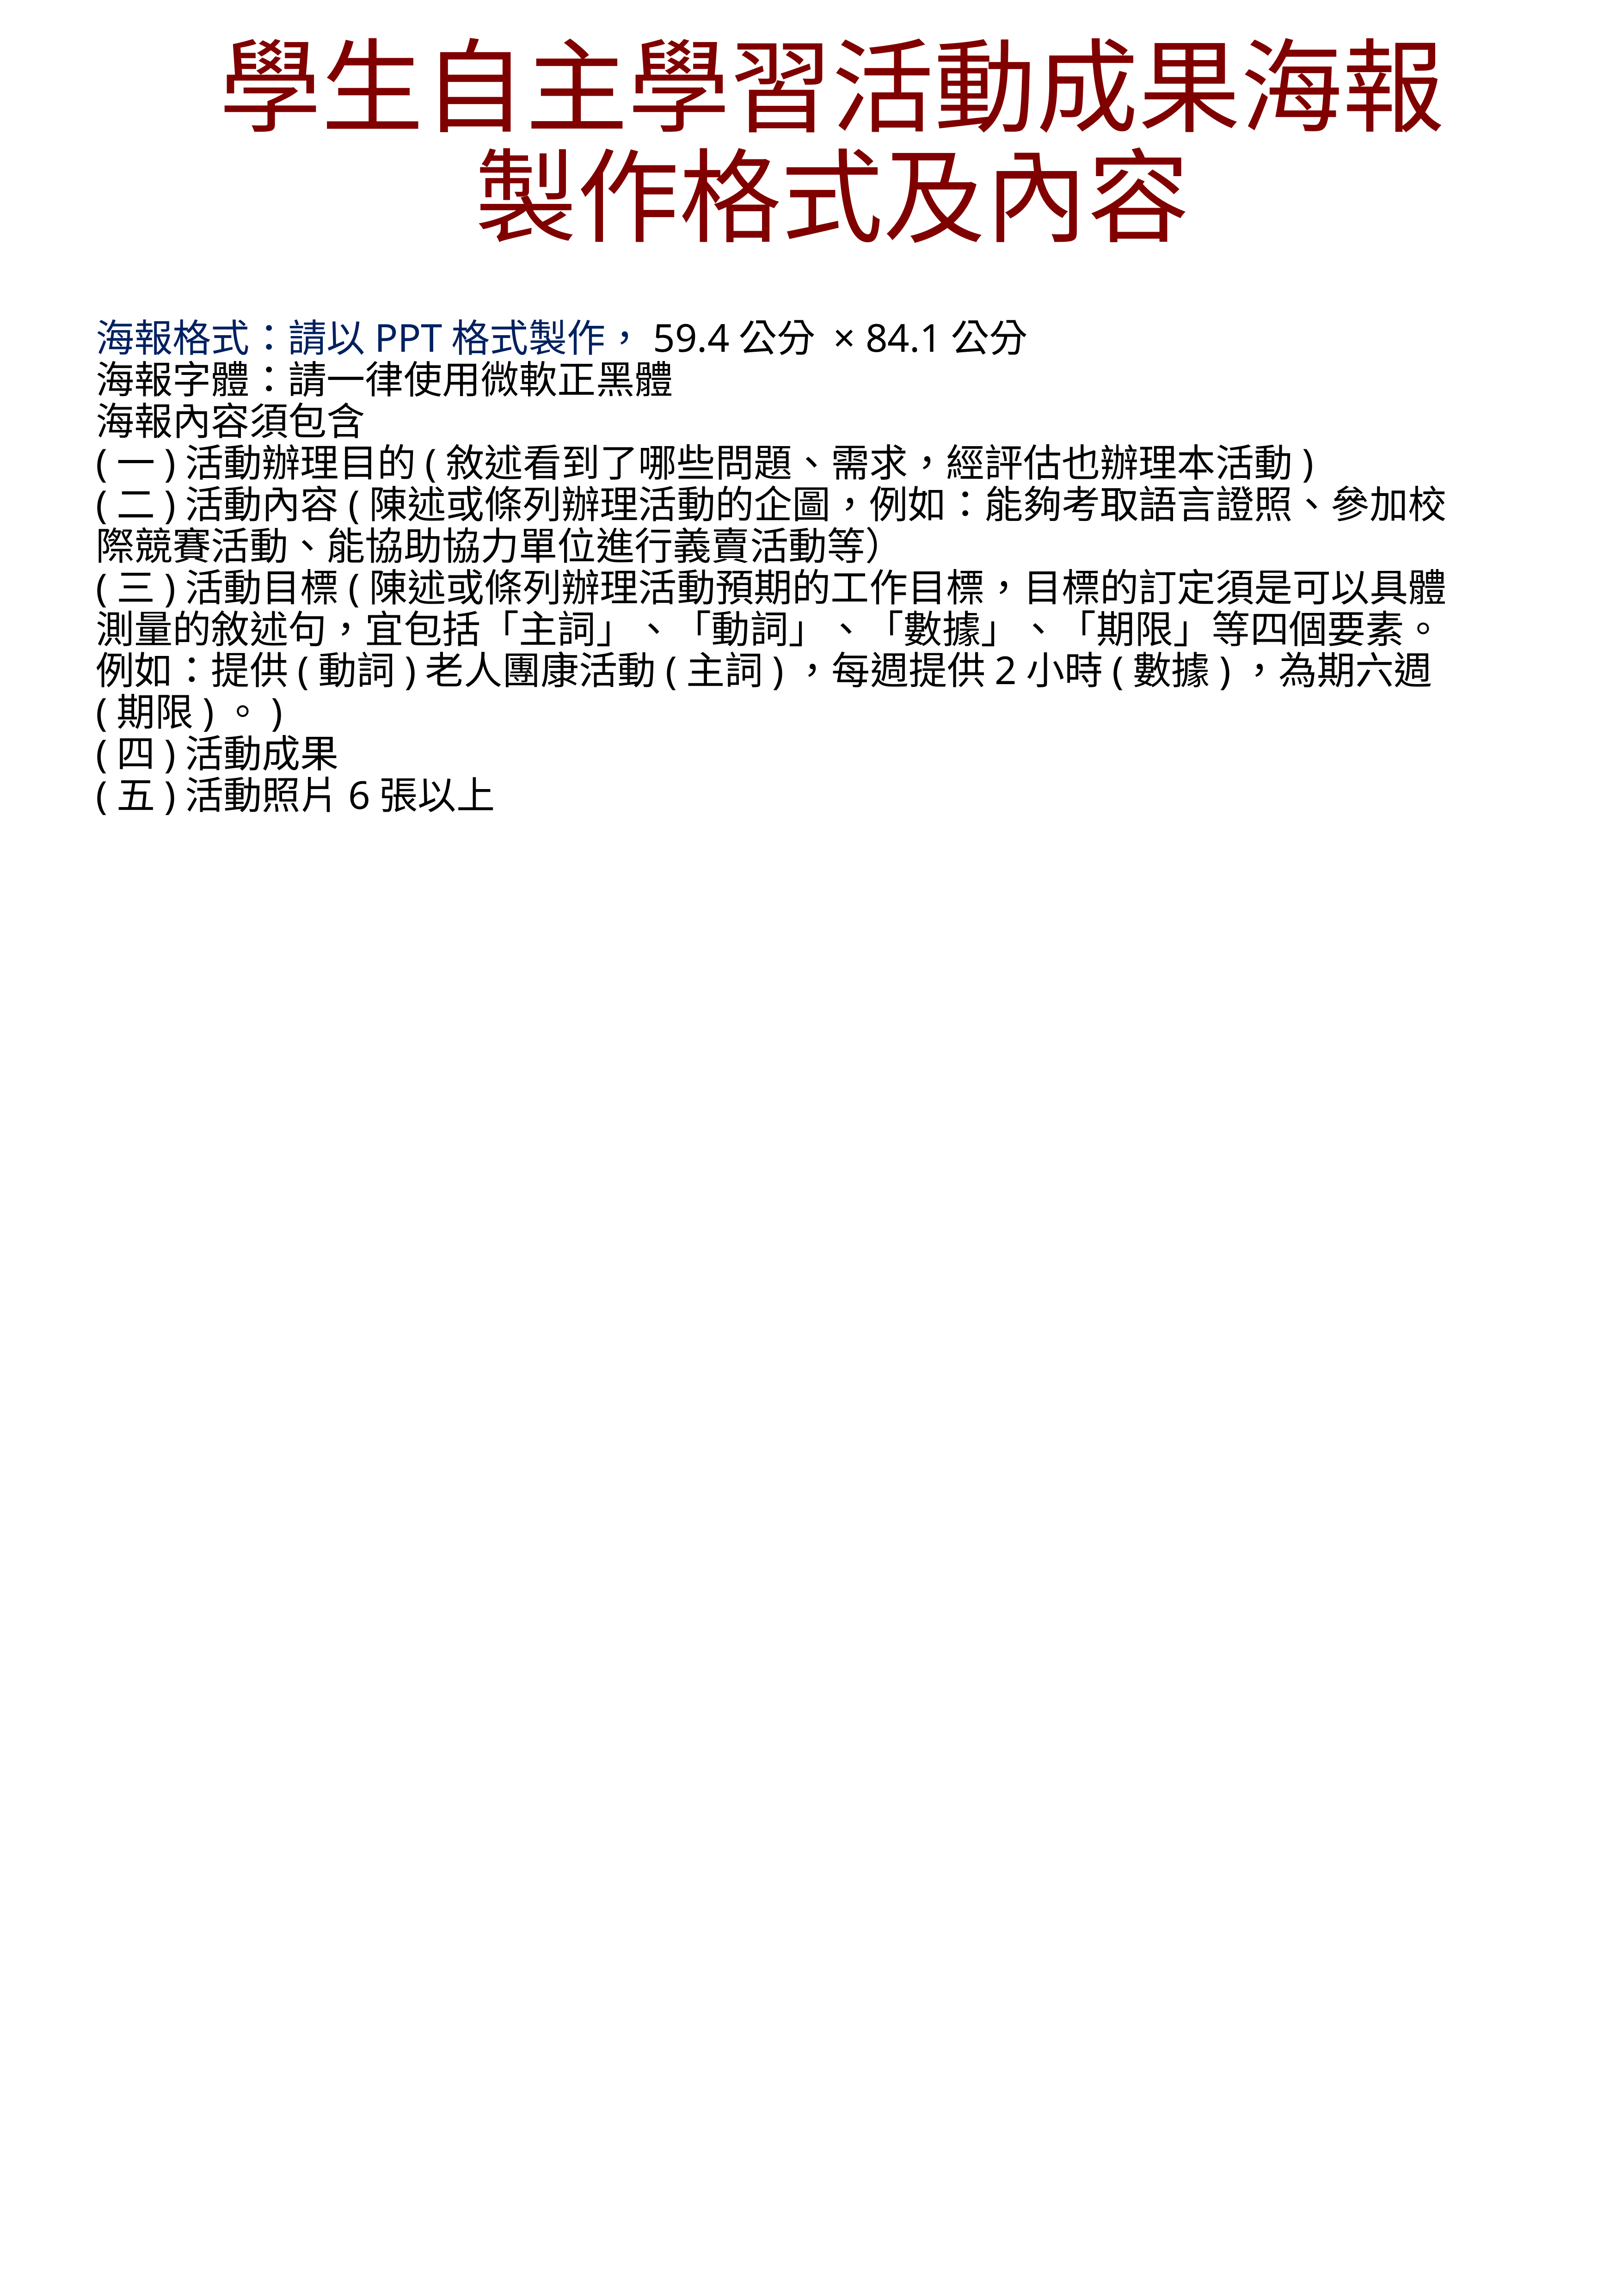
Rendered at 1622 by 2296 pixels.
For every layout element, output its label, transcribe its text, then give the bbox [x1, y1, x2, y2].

title 海報格式：請以PPT格式製作，59.4公分 × 84.1公分 海報字體：請一律使用微軟正黑體 海報內容須包含 (一)活動辦理目的(敘述看到了哪些問題、需求，經評估也辦理本活動) (二)活動內容(陳述或條列辦理活動的企圖，例如：能夠考取語言證照、參加校際競賽活動、能協助協力單位進行義賣活動等） (三)活動目標(陳述或條列辦理活動預期的工作目標，目標的訂定須是可以具體測量的敘述句，宜包括「主詞」、「動詞」、「數據」、「期限」等四個要素。例如：提供(動詞)老人團康活動(主詞)，每週提供2小時(數據)，為期六週(期限)。) (四)活動成果 (五)活動照片6張以上 [89, 229, 1488, 954]
text_box 學生自主學習活動成果海報 製作格式及內容 [43, 33, 1622, 227]
